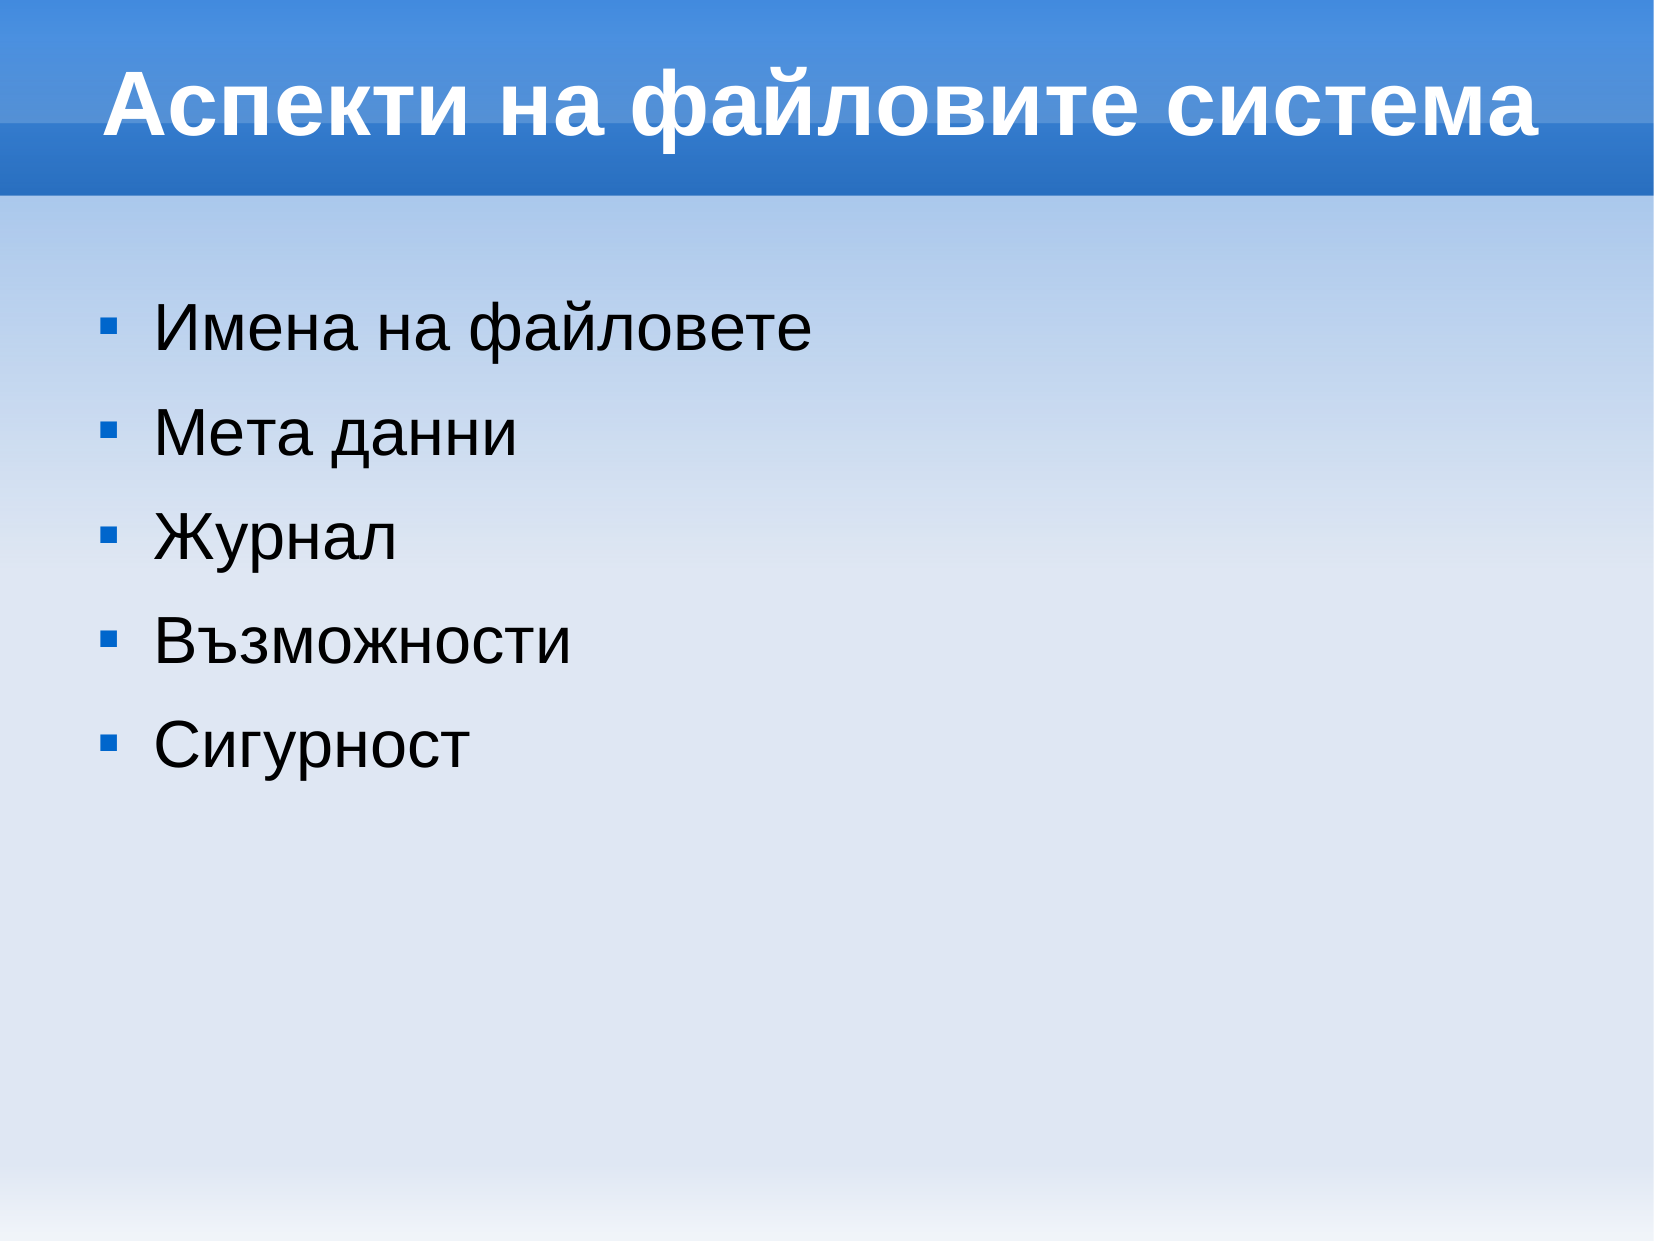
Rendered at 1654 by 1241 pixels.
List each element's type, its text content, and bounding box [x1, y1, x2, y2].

list Имена на файловете Мета данни Журнал Възможности Сигурност [82, 290, 1571, 1094]
picture [0, 0, 1654, 1241]
title Аспекти на файловите система [76, 7, 1565, 200]
